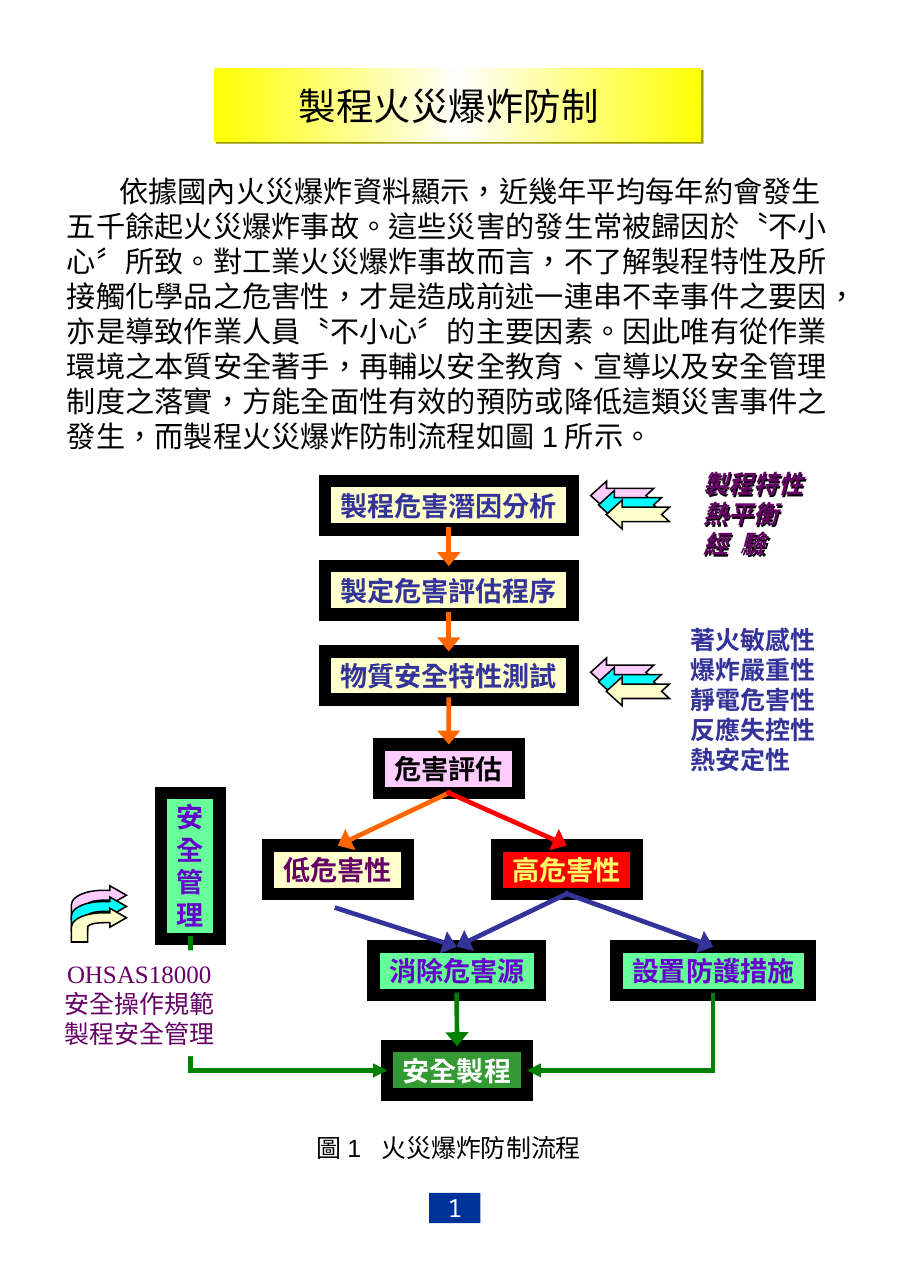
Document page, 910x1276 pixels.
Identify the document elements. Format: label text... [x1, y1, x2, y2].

text_box 設置防護措施 [616, 946, 811, 996]
text_box OHSAS18000 安全操作規範 製程安全管理 [48, 950, 231, 1057]
text_box [590, 657, 670, 706]
text_box 依據國內火災爆炸資料顯示，近幾年平均每年約會發生五千餘起火災爆炸事故。這些災害的發生常被歸因於〝不小心〞所致。對工業火災爆炸事故而言，不了解製程特性及所接觸化學品之危害性，才是造成前述一連串不幸事件之要因，亦是導致作業人員〝不小心〞的主要因素。因此唯有從作業環境之本質安全著手，再輔以安全教育、宣導以及安全管理制度之落實，方能全面性有效的預防或降低這類災害事件之發生，而製程火災爆炸防制流程如圖1所示。 [51, 165, 857, 462]
text_box 安 全 管 理 [160, 792, 220, 939]
text_box [71, 885, 127, 942]
text_box 圖1 火災爆炸防制流程 [259, 1124, 644, 1171]
text_box 危害評估 [378, 744, 519, 793]
text_box 製程火災爆炸防制 [214, 68, 702, 142]
text_box 消除危害源 [373, 946, 541, 996]
text_box 製定危害評估程序 [324, 566, 573, 615]
text_box 1 [429, 1192, 481, 1224]
text_box 低危害性 [267, 845, 408, 894]
text_box 高危害性 [496, 845, 637, 894]
text_box 製程特性 熱平衡 經 驗 [687, 460, 820, 567]
text_box 著火敏感性 爆炸嚴重性 靜電危害性 反應失控性 熱安定性 [675, 616, 857, 783]
text_box 安全製程 [387, 1046, 527, 1095]
text_box 製程危害潛因分析 [324, 481, 573, 530]
text_box 物質安全特性測試 [324, 651, 573, 700]
text_box [590, 481, 670, 529]
